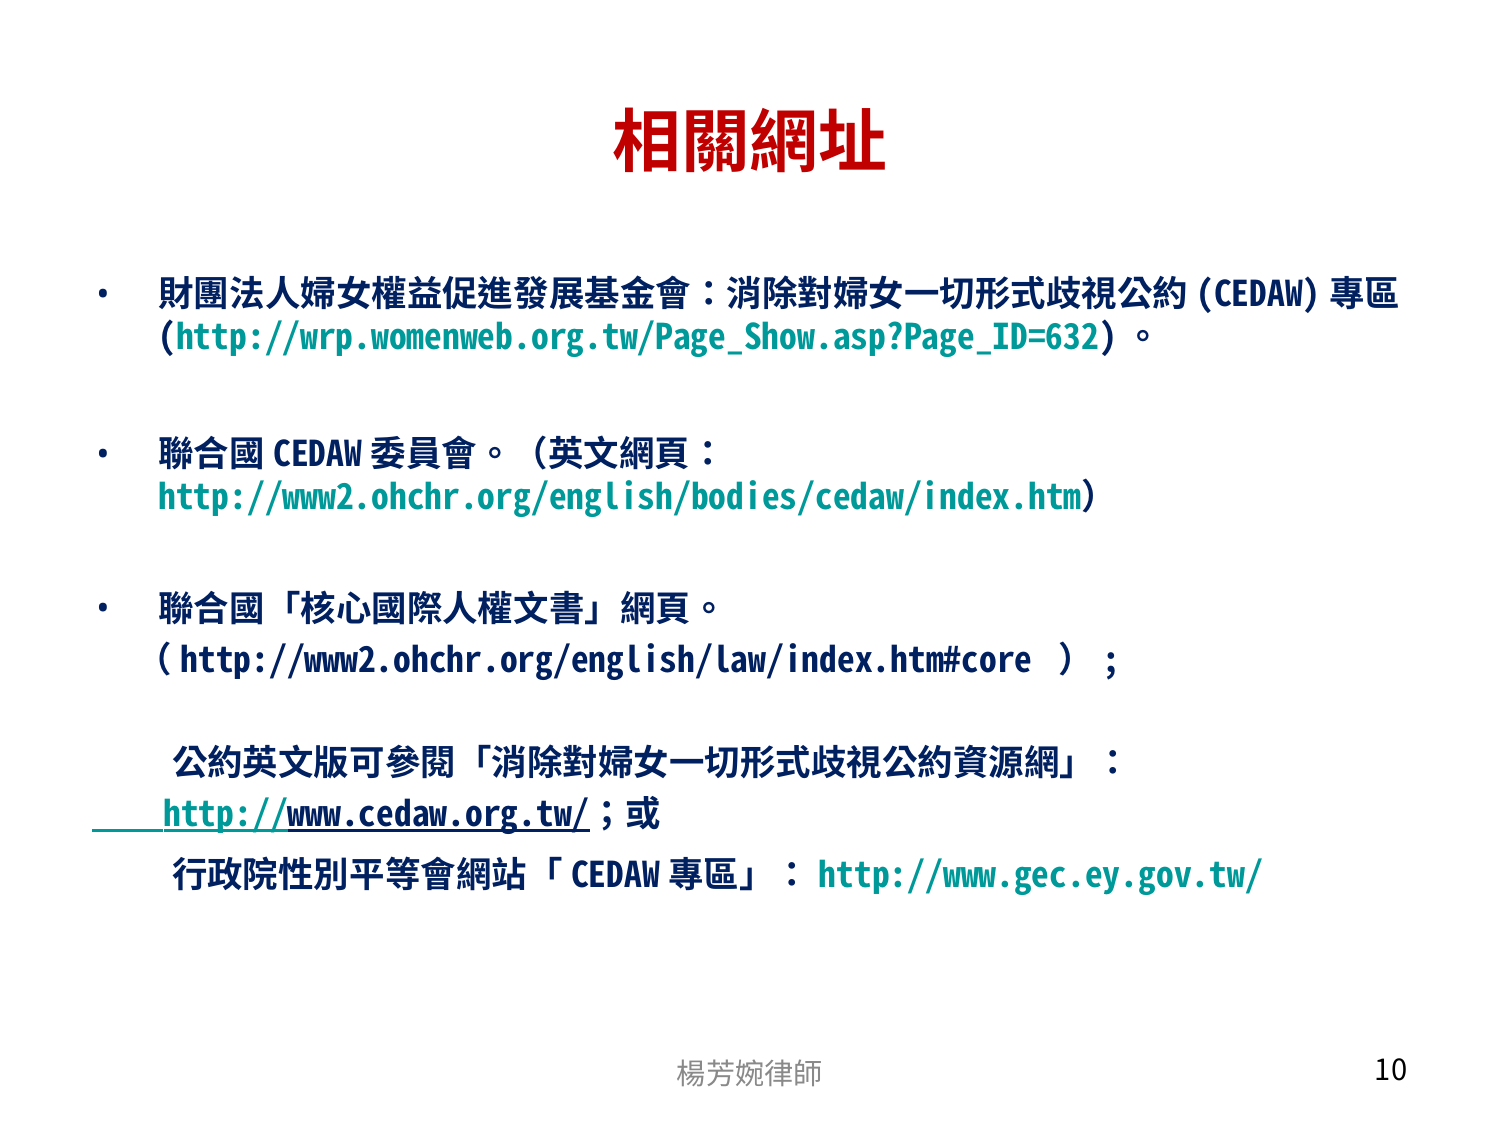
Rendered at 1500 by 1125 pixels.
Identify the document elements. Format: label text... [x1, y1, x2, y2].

list 財團法人婦女權益促進發展基金會：消除對婦女一切形式歧視公約(CEDAW)專區(http://wrp.womenweb.org.tw/Page_Show.asp?Page_ID=632)。 聯合國CEDAW委員會。（英文網頁：http://www2.ohchr.org/english/bodies/cedaw/index.htm） 聯合國「核心國際人權文書」網頁。 （http://www2.ohchr.org/english/law/index.htm#core ）; 公約英文版可參閱「消除對婦女一切形式歧視公約資源網」： http://www.cedaw.org.tw/；或 行政院性別平等會網站「CEDAW專區」：http://www.gec.ey.gov.tw/ [75, 262, 1426, 1005]
title 相關網址 [75, 45, 1426, 233]
text_box <編號> [1074, 1042, 1426, 1103]
text_box 楊芳婉律師 [512, 1042, 988, 1103]
